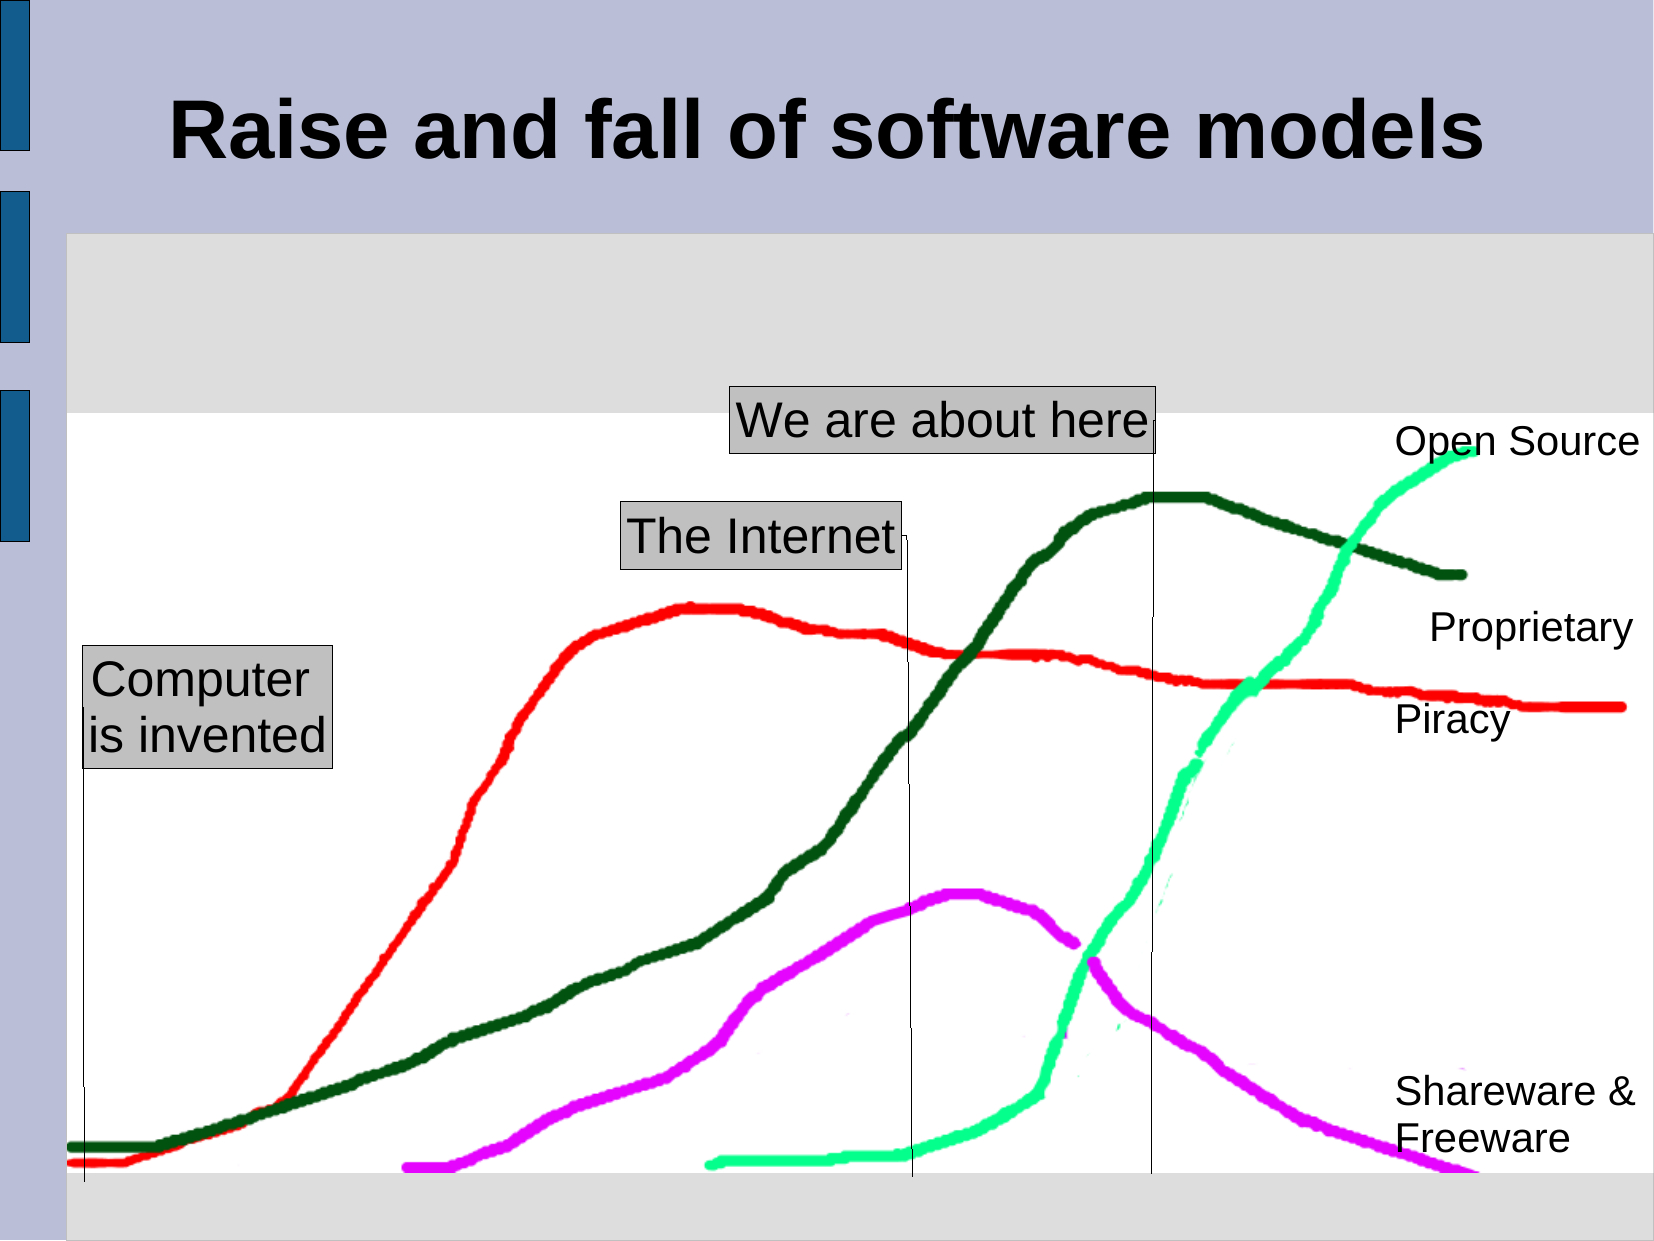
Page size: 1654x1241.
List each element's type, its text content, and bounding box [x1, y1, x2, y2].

text_box We are about here [729, 386, 1156, 454]
title Raise and fall of software models [121, 26, 1534, 234]
picture [67, 413, 1654, 1174]
text_box Computer is invented [82, 645, 333, 769]
text_box The Internet [620, 501, 902, 570]
text_box Open Source Proprietary Piracy Shareware & Freeware [1394, 417, 1654, 1166]
